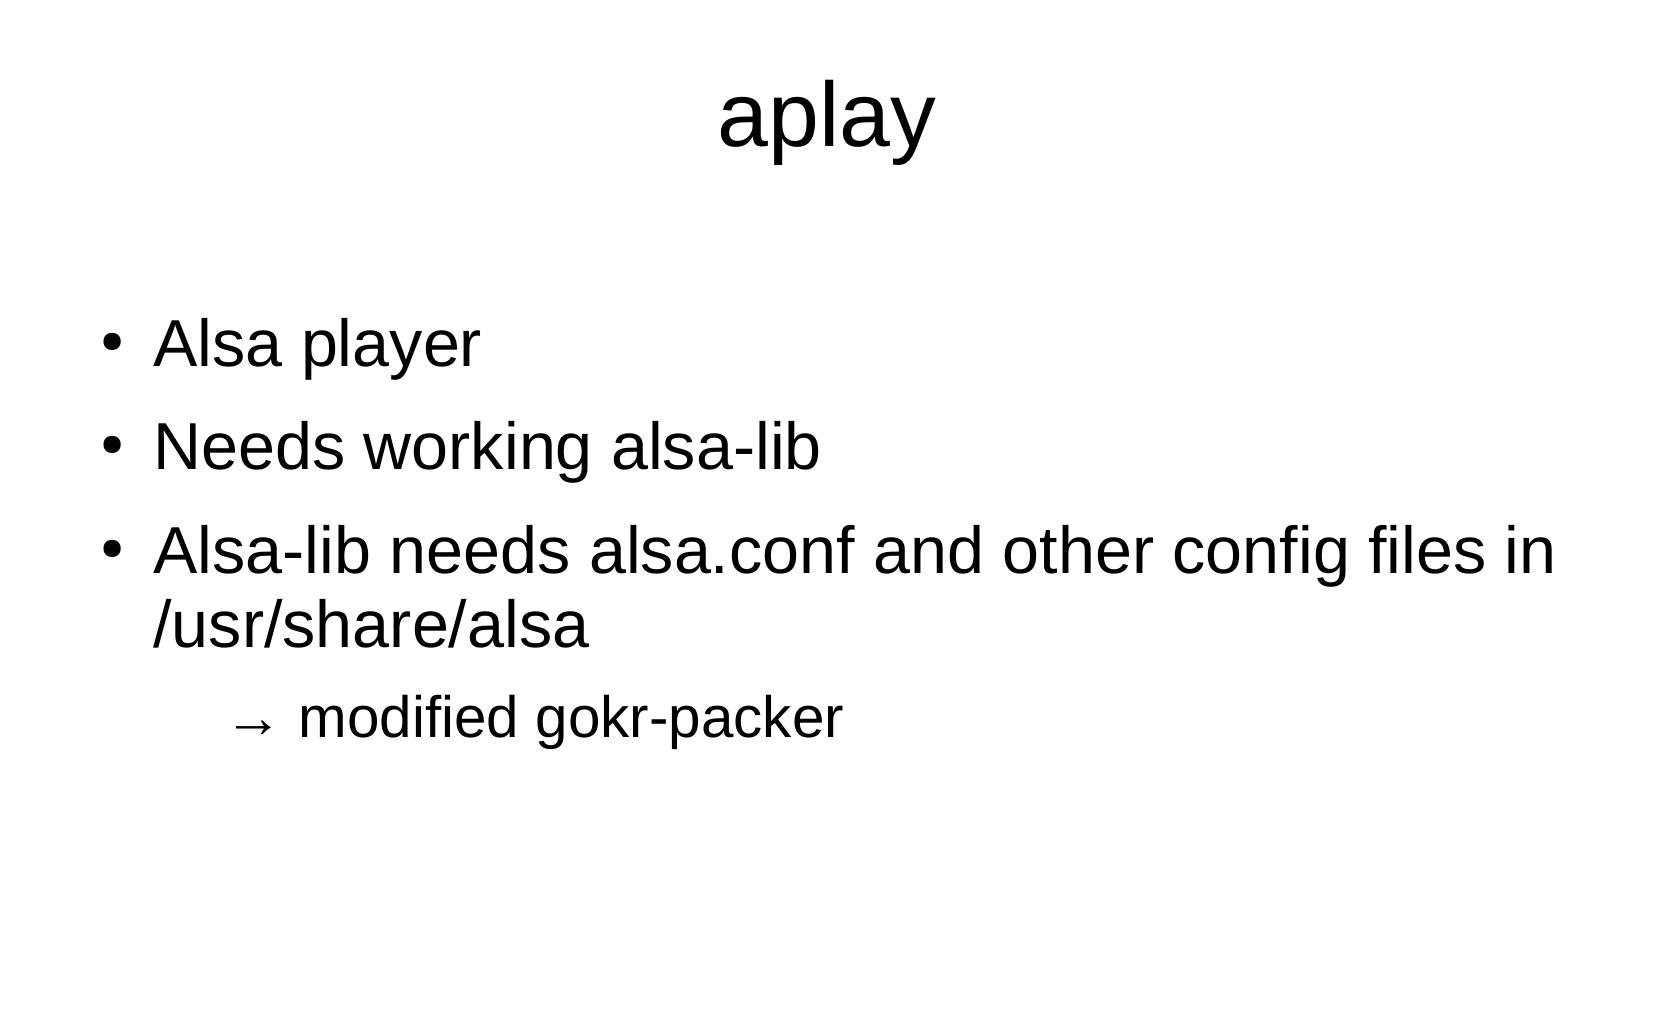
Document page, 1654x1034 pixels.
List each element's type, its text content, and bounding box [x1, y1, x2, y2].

title aplay [82, 36, 1571, 193]
list Alsa player Needs working alsa-lib Alsa-lib needs alsa.conf and other config files in /usr/share/alsa → modified gokr-packer [82, 305, 1571, 846]
